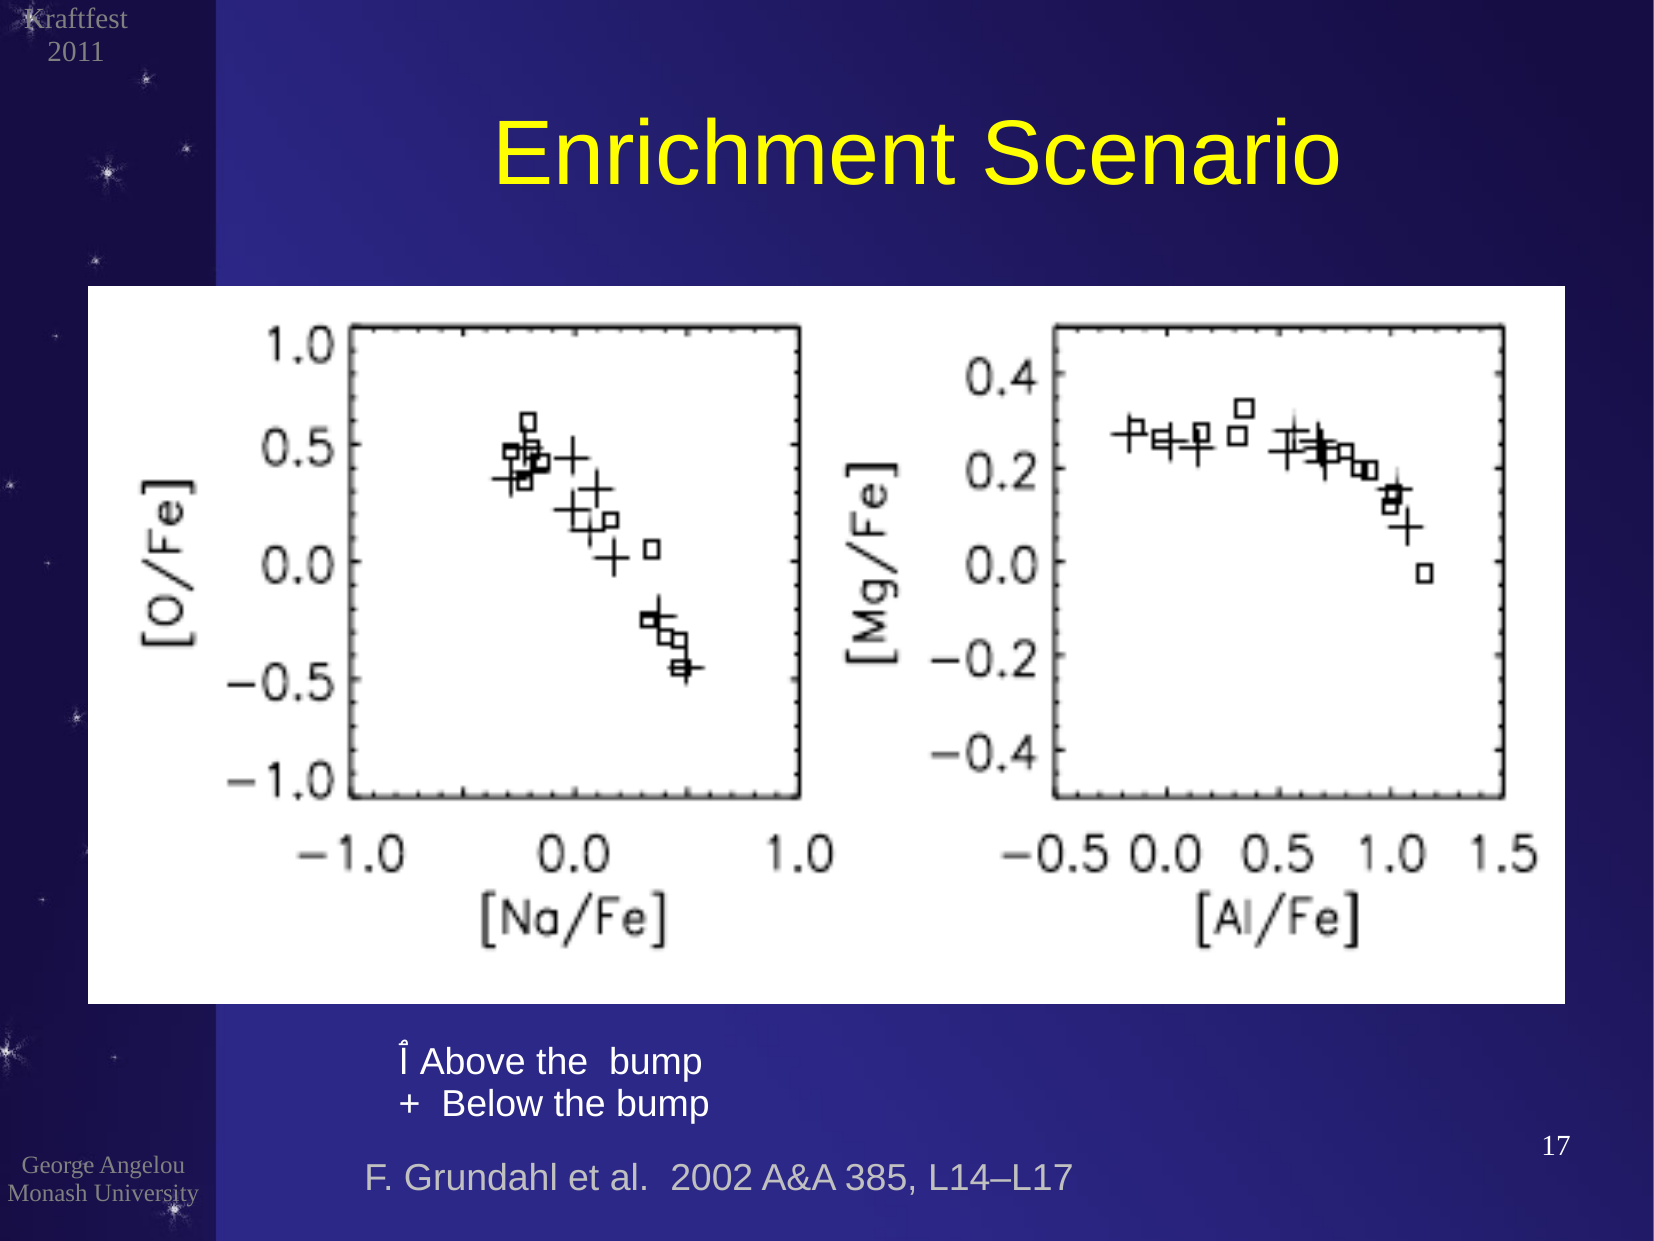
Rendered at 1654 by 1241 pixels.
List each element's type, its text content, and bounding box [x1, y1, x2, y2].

title Enrichment Scenario [265, 49, 1571, 257]
text_box ٱ Above the bump + Below the bump [383, 1033, 1211, 1133]
text_box F. Grundahl et al. 2002 A&A 385, L14–L17 [349, 1149, 1654, 1241]
picture [0, 0, 1654, 1241]
